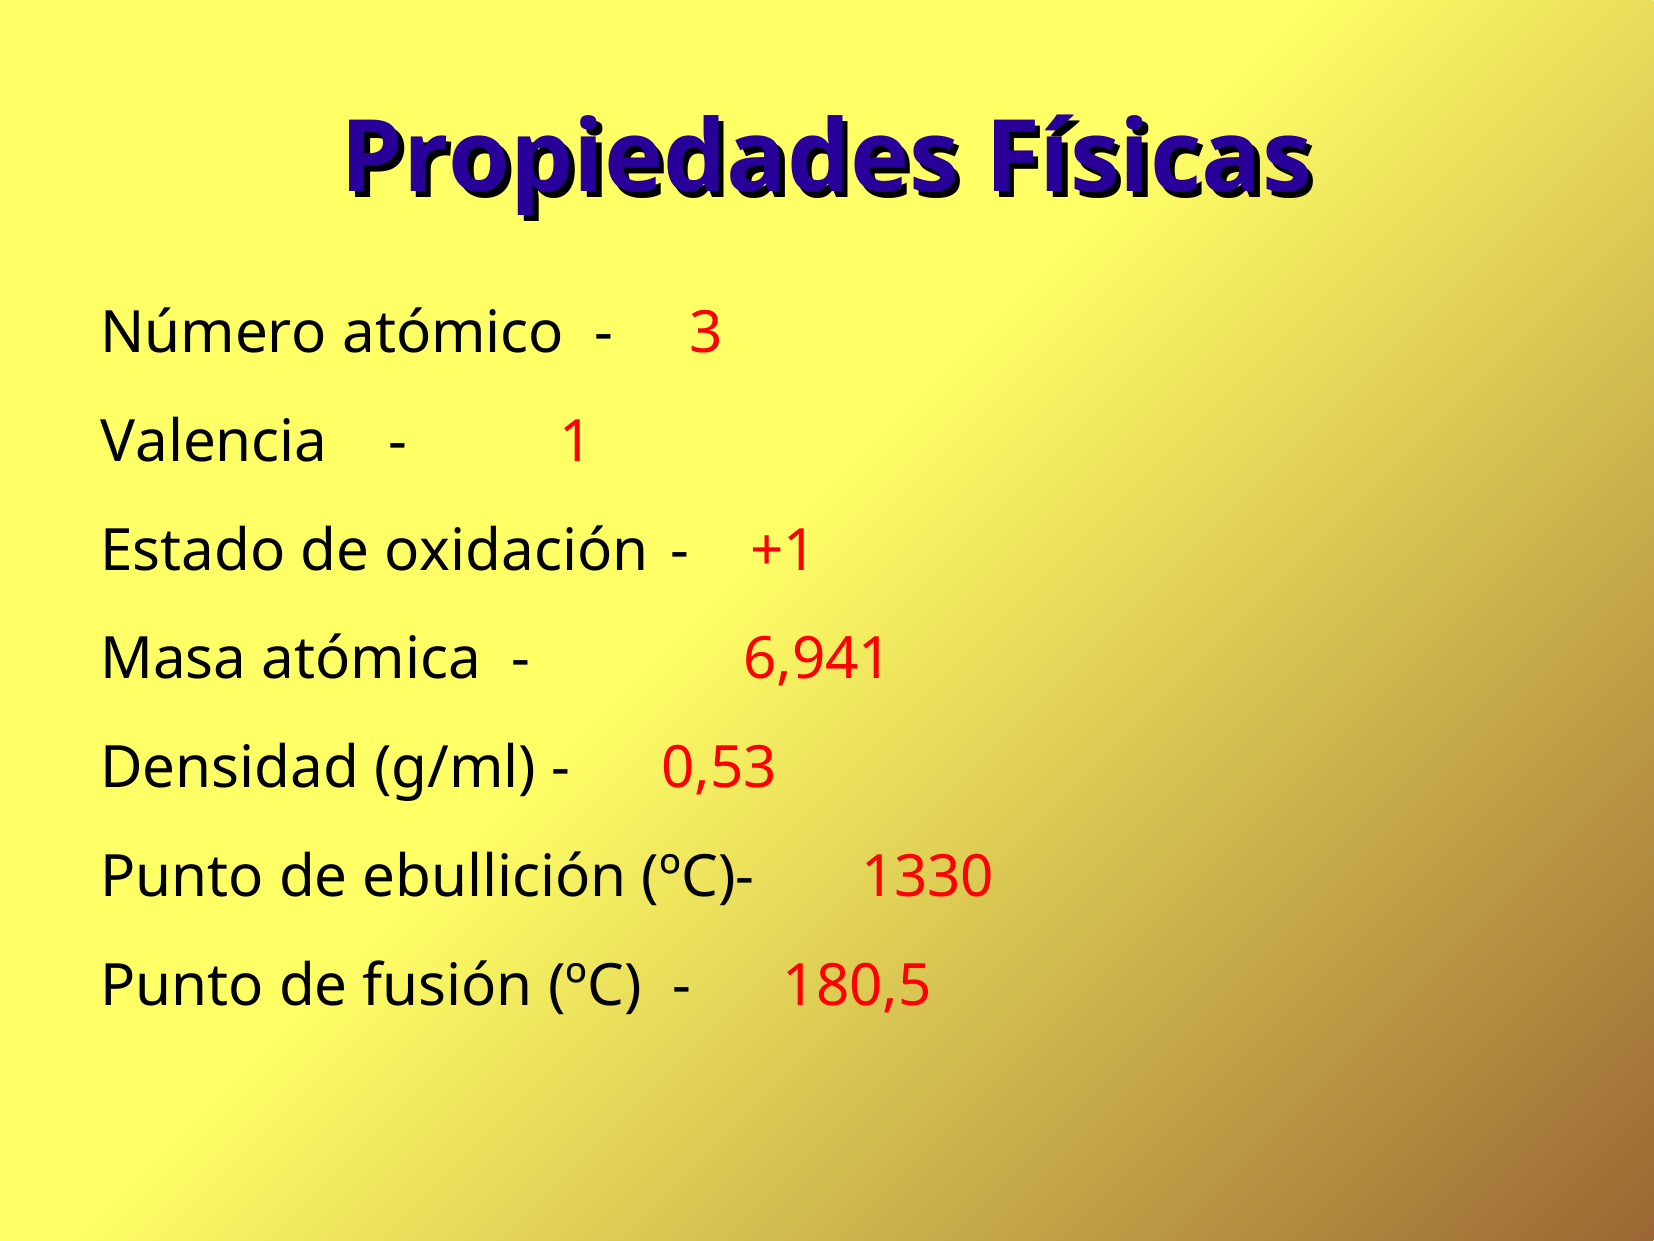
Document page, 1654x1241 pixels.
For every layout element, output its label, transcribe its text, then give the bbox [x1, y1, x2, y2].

list Número atómico - 3 Valencia - 1 Estado de oxidación - +1 Masa atómica - 6,941 Densidad (g/ml) - 0,53 Punto de ebullición (ºC)- 1330 Punto de fusión (ºC) - 180,5 [82, 290, 1571, 1109]
title Propiedades Físicas [82, 49, 1571, 257]
